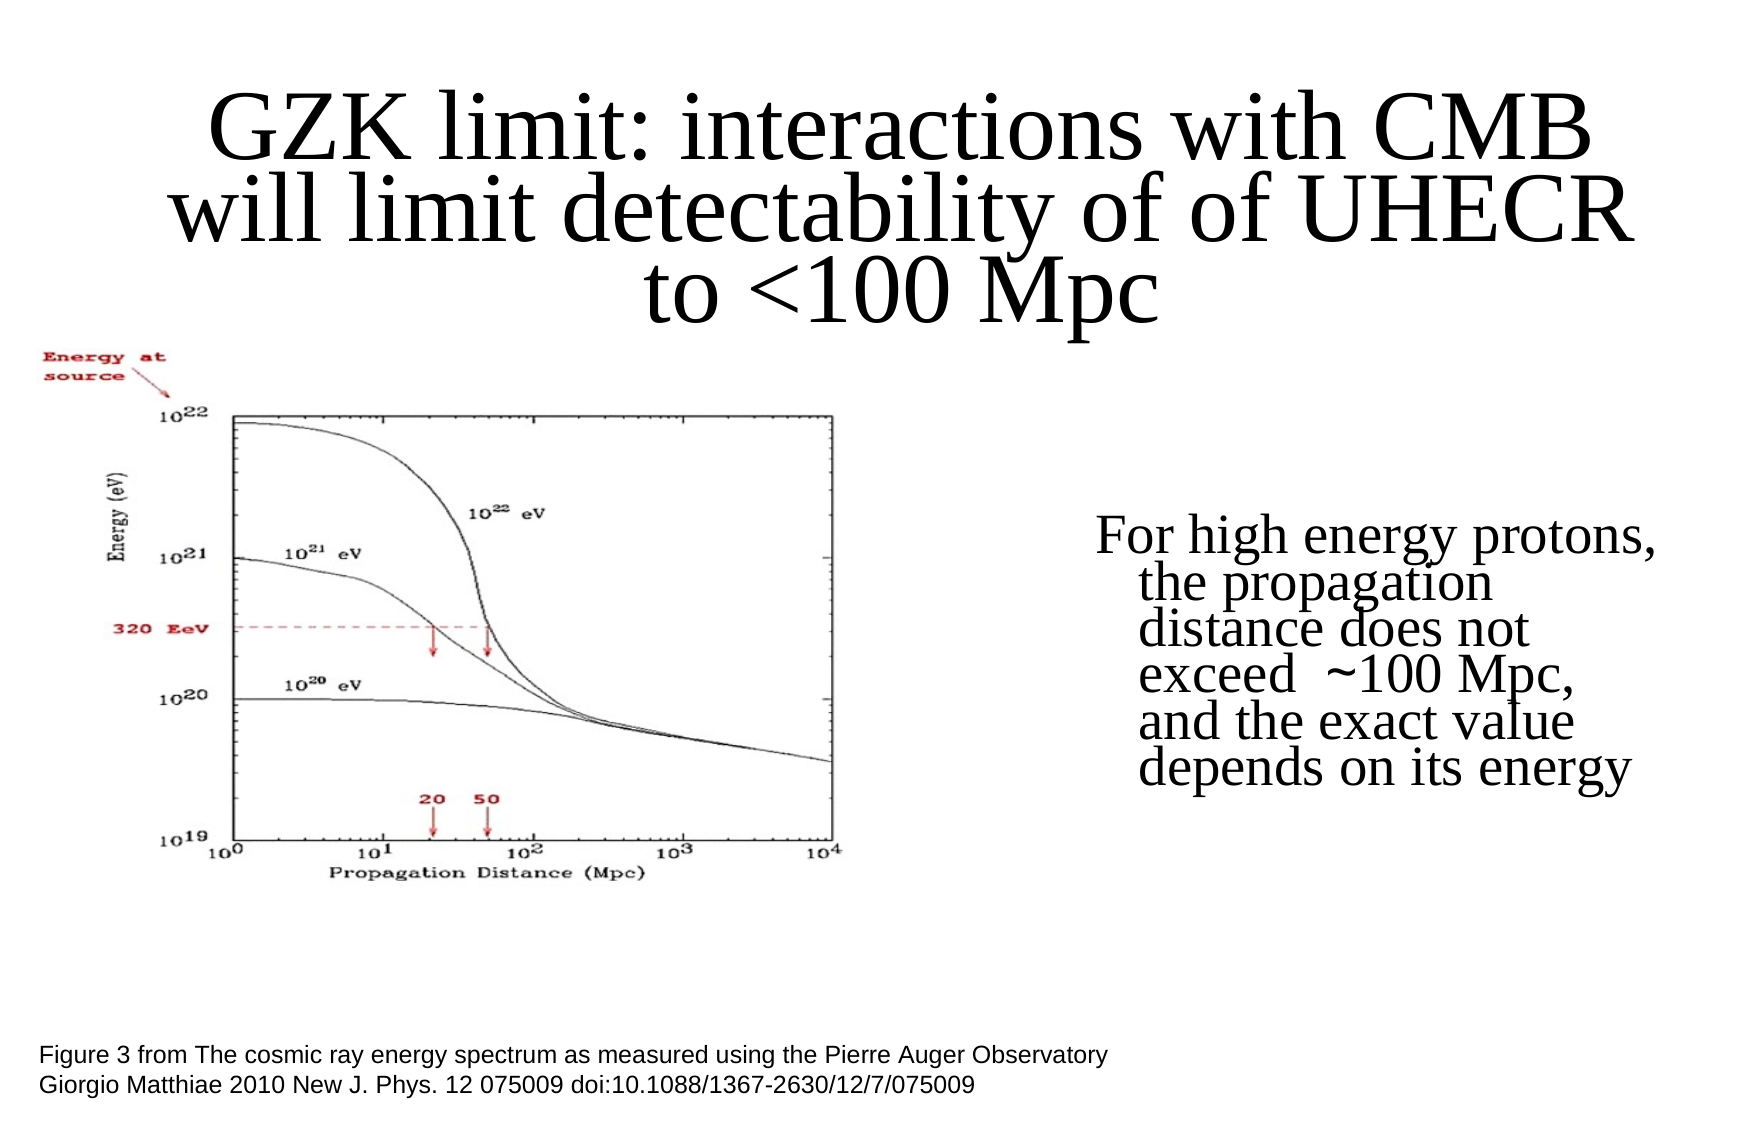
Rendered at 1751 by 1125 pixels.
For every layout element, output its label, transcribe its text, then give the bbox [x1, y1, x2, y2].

text_box Figure 3 from The cosmic ray energy spectrum as measured using the Pierre Auger Observatory Giorgio Matthiae 2010 New J. Phys. 12 075009 doi:10.1088/1367-2630/12/7/075009 [24, 1030, 1605, 1106]
title GZK limit: interactions with CMB will limit detectability of of UHECR to <100 Mpc [165, 75, 1640, 359]
picture [36, 348, 847, 922]
text_box For high energy protons, the propagation distance does not exceed ~100 Mpc, and the exact value depends on its energy [1095, 450, 1666, 811]
